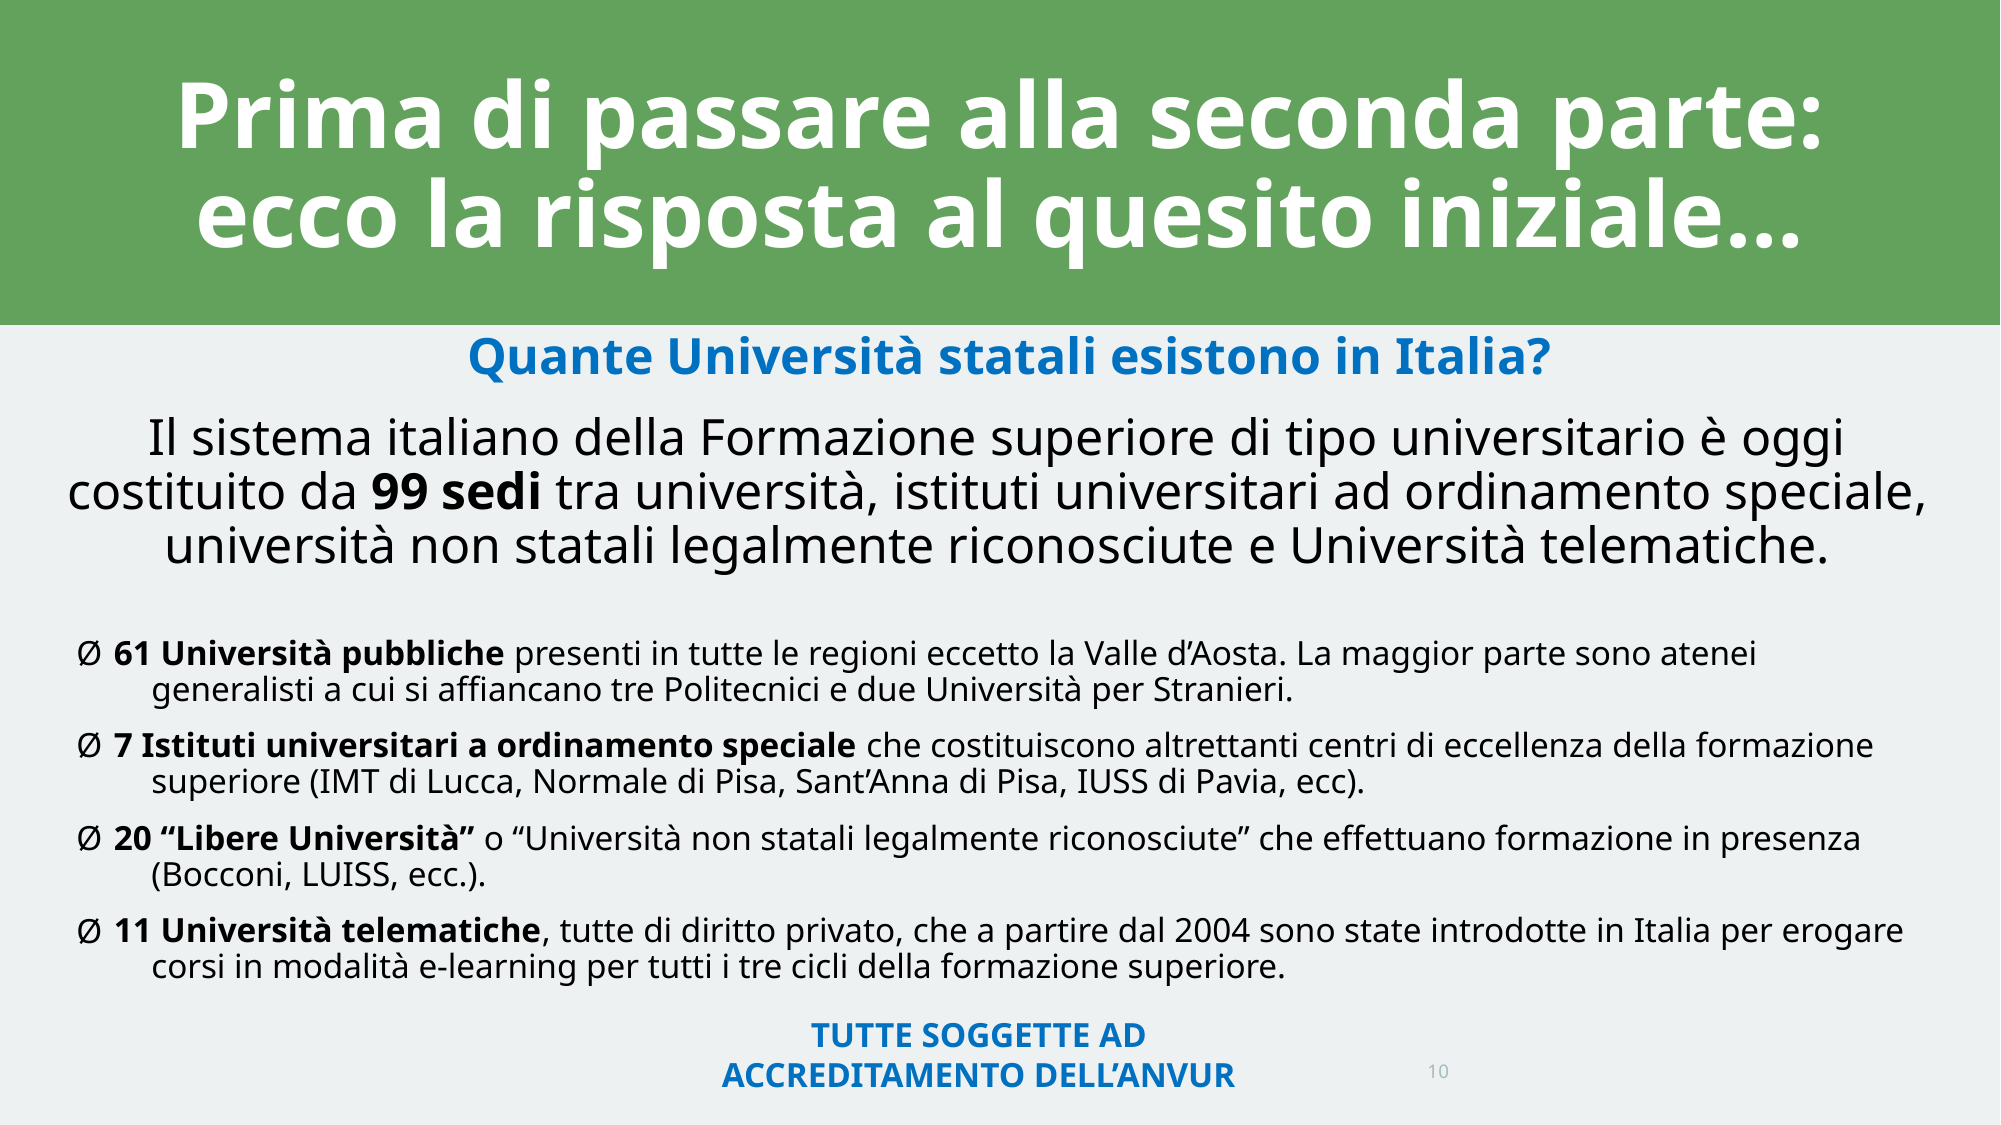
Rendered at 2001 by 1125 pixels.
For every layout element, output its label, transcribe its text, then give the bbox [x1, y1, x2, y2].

list 61 Università pubbliche presenti in tutte le regioni eccetto la Valle d’Aosta. La maggior parte sono atenei generalisti a cui si affiancano tre Politecnici e due Università per Stranieri. 7 Istituti universitari a ordinamento speciale che costituiscono altrettanti centri di eccellenza della formazione superiore (IMT di Lucca, Normale di Pisa, Sant’Anna di Pisa, IUSS di Pavia, ecc). 20 “Libere Università” o “Università non statali legalmente riconosciute” che effettuano formazione in presenza (Bocconi, LUISS, ecc.). 11 Università telematiche, tutte di diritto privato, che a partire dal 2004 sono state introdotte in Italia per erogare corsi in modalità e-learning per tutti i tre cicli della formazione superiore. [61, 583, 1936, 1021]
title Prima di passare alla seconda parte: ecco la risposta al quesito iniziale… [137, 59, 1863, 278]
text_box TUTTE SOGGETTE AD ACCREDITAMENTO DELL’ANVUR [641, 1005, 1317, 1103]
list Il sistema italiano della Formazione superiore di tipo universitario è oggi costituito da 99 sedi tra università, istituti universitari ad ordinamento speciale, università non statali legalmente riconosciute e Università telematiche. [30, 404, 1966, 662]
list Quante Università statali esistono in Italia? [41, 323, 1977, 405]
text_box [1412, 1042, 1863, 1103]
